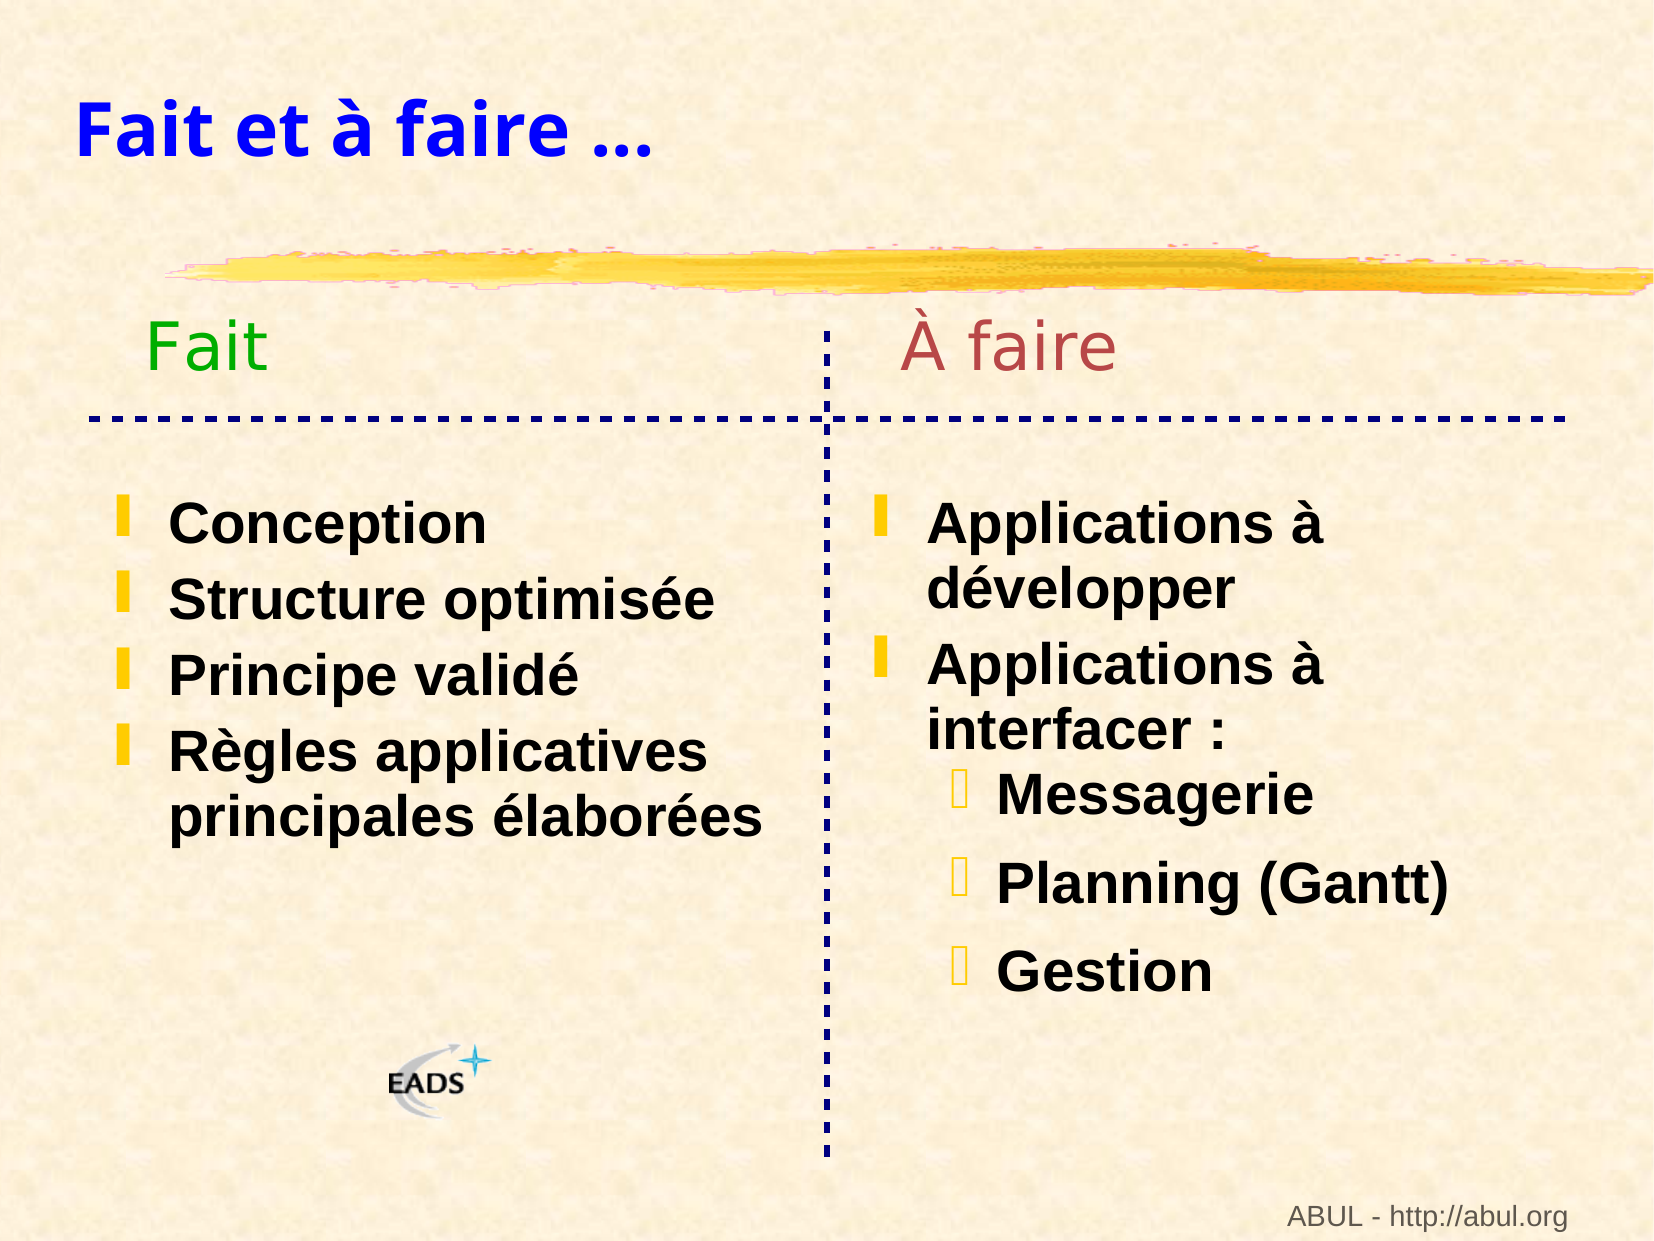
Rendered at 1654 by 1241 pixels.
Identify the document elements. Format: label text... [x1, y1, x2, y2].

list Conception Structure optimisée Principe validé Règles applicatives principales élaborées [82, 482, 805, 1146]
title Fait et à faire ... [73, 2, 1479, 254]
picture [0, 0, 1654, 1241]
text_box À faire [885, 301, 1241, 394]
list Applications à développer Applications à interfacer : Messagerie Planning (Gantt) Gestion [840, 482, 1563, 1117]
text_box Fait [129, 301, 485, 394]
